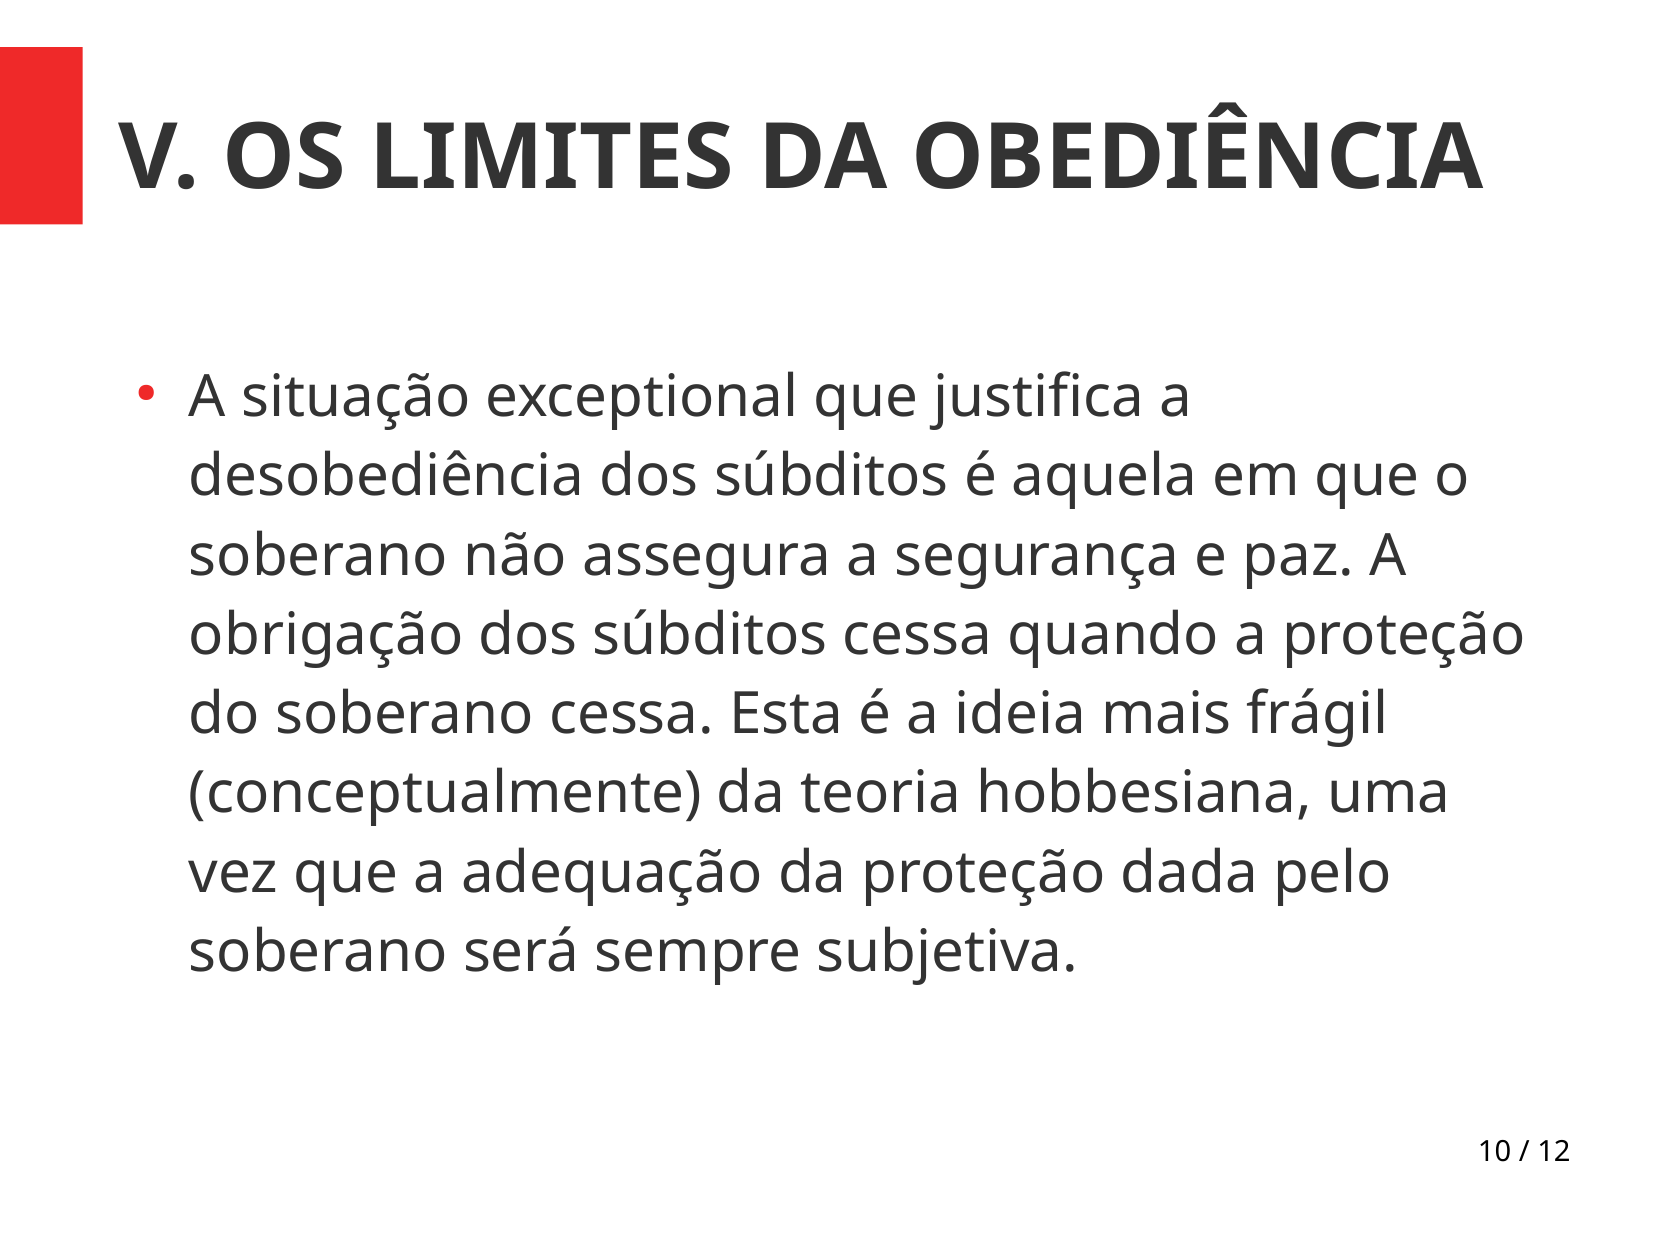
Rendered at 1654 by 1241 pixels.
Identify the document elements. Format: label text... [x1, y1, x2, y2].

title V. OS LIMITES DA OBEDIÊNCIA [118, 45, 1571, 260]
list A situação exceptional que justifica a desobediência dos súbditos é aquela em que o soberano não assegura a segurança e paz. A obrigação dos súbditos cessa quando a proteção do soberano cessa. Esta é a ideia mais frágil (conceptualmente) da teoria hobbesiana, uma vez que a adequação da proteção dada pelo soberano será sempre subjetiva. [118, 354, 1536, 1074]
